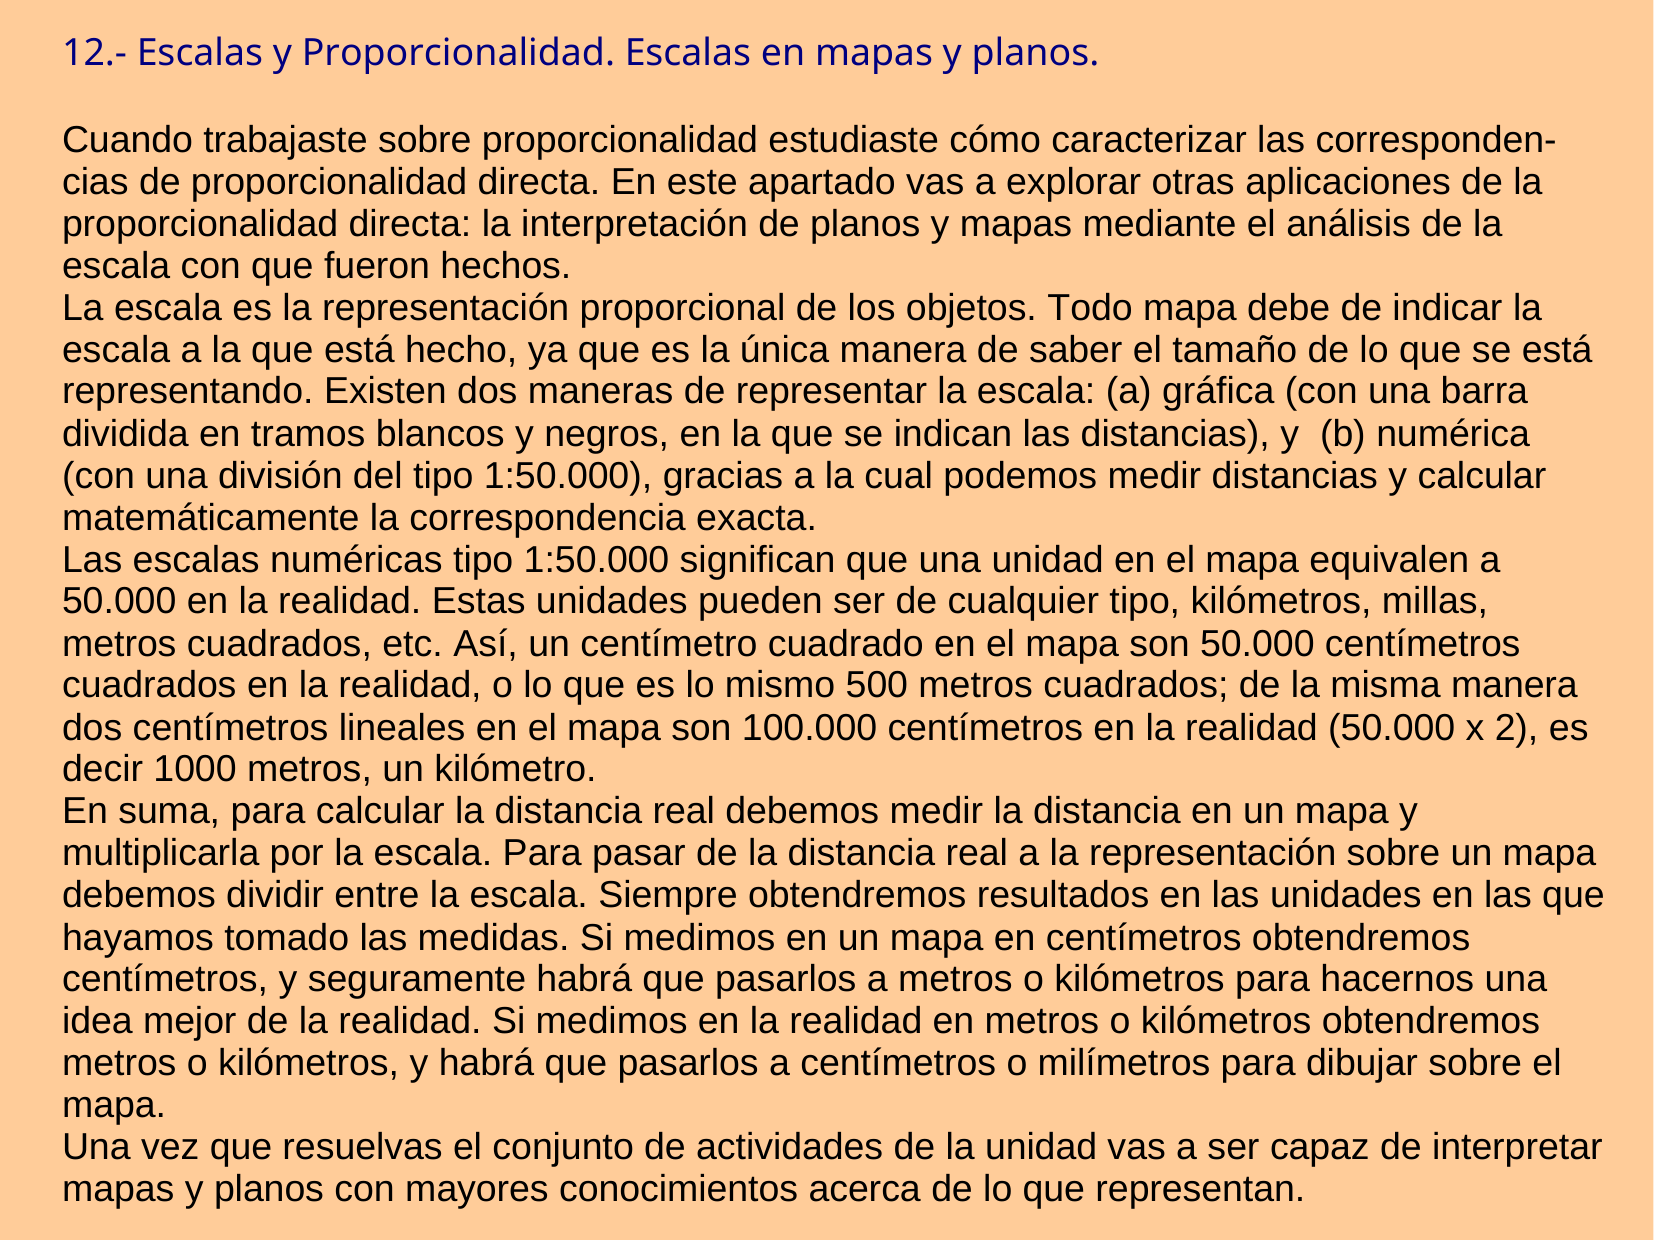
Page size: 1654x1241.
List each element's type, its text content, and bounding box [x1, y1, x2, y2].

text_box 12.- Escalas y Proporcionalidad. Escalas en mapas y planos. Cuando trabajaste sobre proporcionalidad estudiaste cómo caracterizar las corresponden-cias de proporcionalidad directa. En este apartado vas a explorar otras aplicaciones de la proporcionalidad directa: la interpretación de planos y mapas mediante el análisis de la escala con que fueron hechos. La escala es la representación proporcional de los objetos. Todo mapa debe de indicar la escala a la que está hecho, ya que es la única manera de saber el tamaño de lo que se está representando. Existen dos maneras de representar la escala: (a) gráfica (con una barra dividida en tramos blancos y negros, en la que se indican las distancias), y (b) numérica (con una división del tipo 1:50.000), gracias a la cual podemos medir distancias y calcular matemáticamente la correspondencia exacta. Las escalas numéricas tipo 1:50.000 significan que una unidad en el mapa equivalen a 50.000 en la realidad. Estas unidades pueden ser de cualquier tipo, kilómetros, millas, metros cuadrados, etc. Así, un centímetro cuadrado en el mapa son 50.000 centímetros cuadrados en la realidad, o lo que es lo mismo 500 metros cuadrados; de la misma manera dos centímetros lineales en el mapa son 100.000 centímetros en la realidad (50.000 x 2), es decir 1000 metros, un kilómetro. En suma, para calcular la distancia real debemos medir la distancia en un mapa y multiplicarla por la escala. Para pasar de la distancia real a la representación sobre un mapa debemos dividir entre la escala. Siempre obtendremos resultados en las unidades en las que hayamos tomado las medidas. Si medimos en un mapa en centímetros obtendremos centímetros, y seguramente habrá que pasarlos a metros o kilómetros para hacernos una idea mejor de la realidad. Si medimos en la realidad en metros o kilómetros obtendremos metros o kilómetros, y habrá que pasarlos a centímetros o milímetros para dibujar sobre el mapa. Una vez que resuelvas el conjunto de actividades de la unidad vas a ser capaz de interpretar mapas y planos con mayores conocimientos acerca de lo que representan. [47, 17, 1625, 1212]
